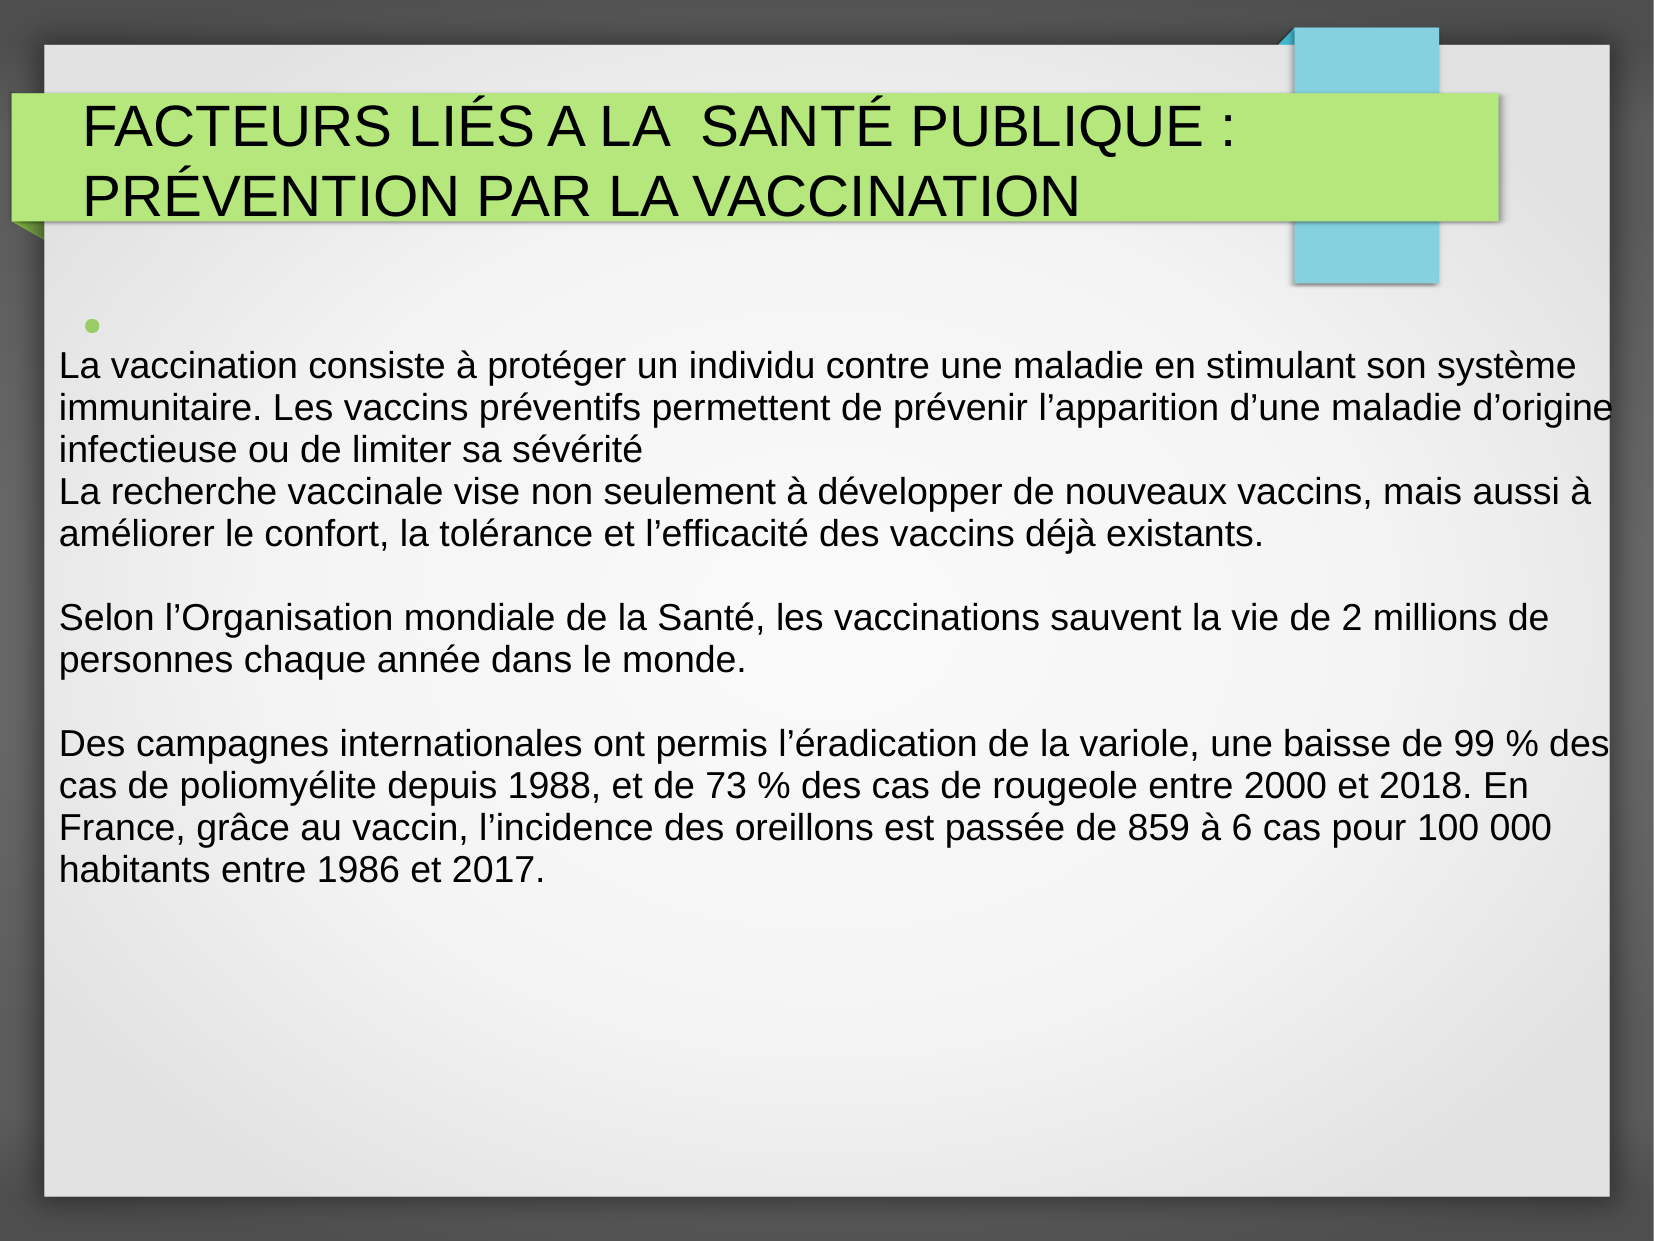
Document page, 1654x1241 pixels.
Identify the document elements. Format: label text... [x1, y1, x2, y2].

text_box La vaccination consiste à protéger un individu contre une maladie en stimulant son système immunitaire. Les vaccins préventifs permettent de prévenir l’apparition d’une maladie d’origine infectieuse ou de limiter sa sévérité La recherche vaccinale vise non seulement à développer de nouveaux vaccins, mais aussi à améliorer le confort, la tolérance et l’efficacité des vaccins déjà existants. Selon l’Organisation mondiale de la Santé, les vaccinations sauvent la vie de 2 millions de personnes chaque année dans le monde. Des campagnes internationales ont permis l’éradication de la variole, une baisse de 99 % des cas de poliomyélite depuis 1988, et de 73 % des cas de rougeole entre 2000 et 2018. En France, grâce au vaccin, l’incidence des oreillons est passée de 859 à 6 cas pour 100 000 habitants entre 1986 et 2017. [44, 295, 1629, 1028]
title FACTEURS LIÉS A LA SANTÉ PUBLIQUE : PRÉVENTION PAR LA VACCINATION [82, 88, 1264, 219]
